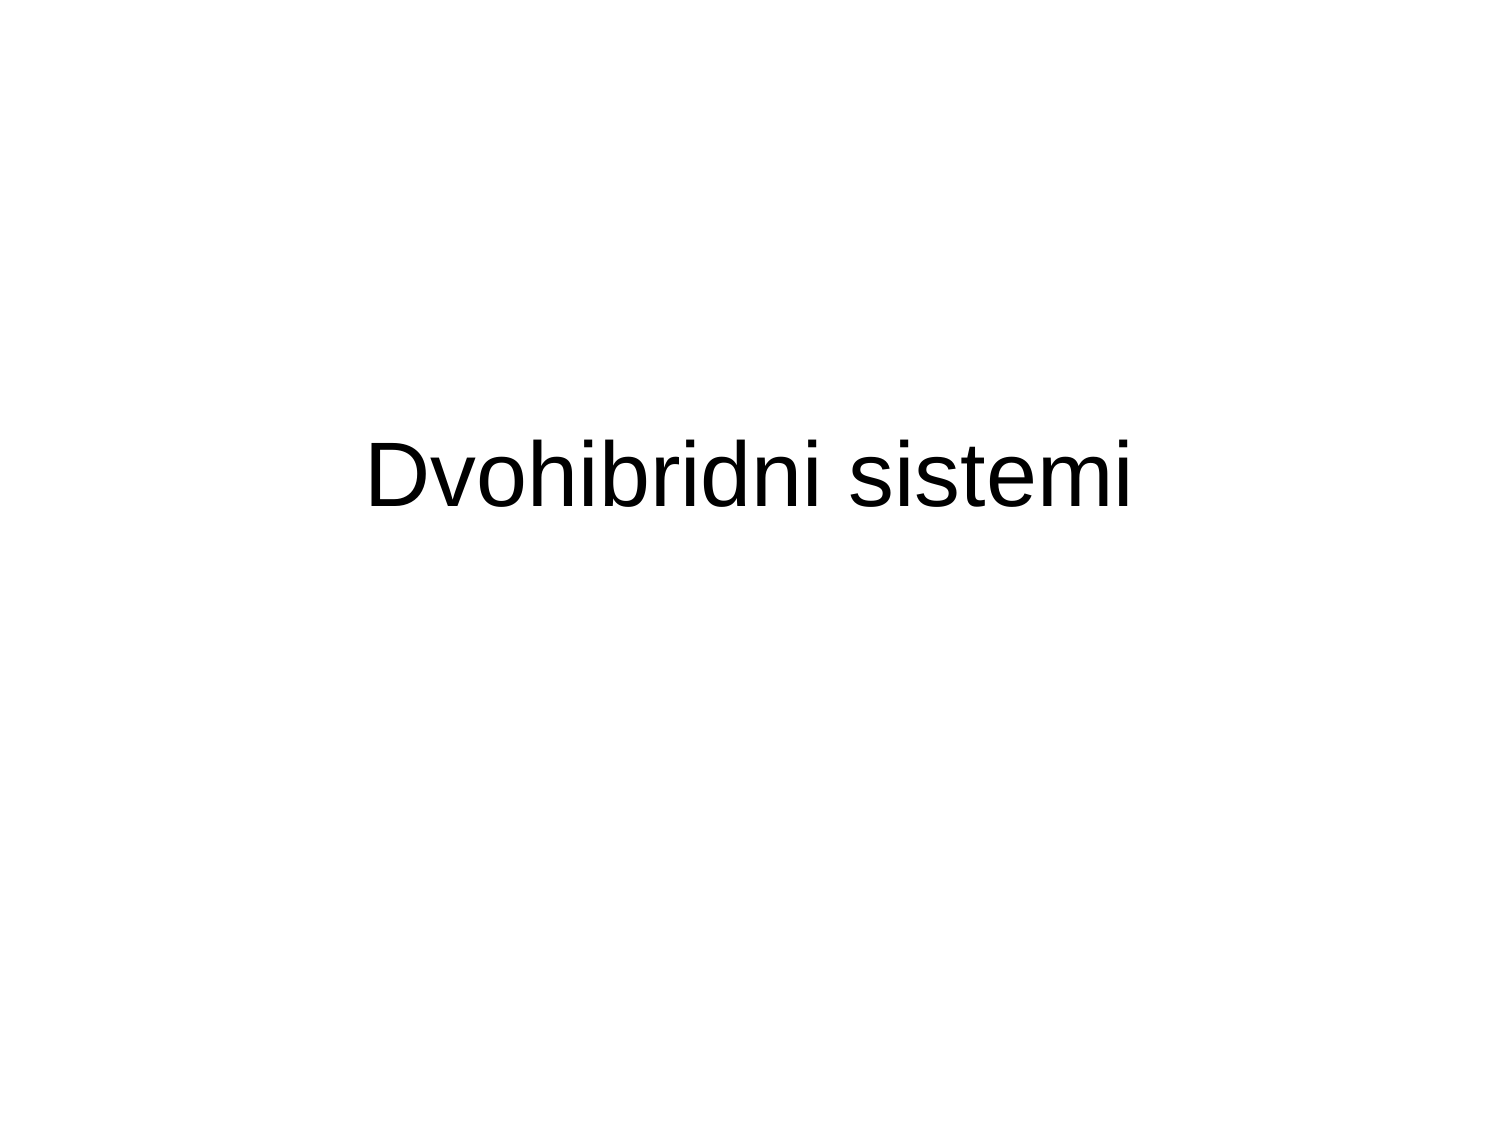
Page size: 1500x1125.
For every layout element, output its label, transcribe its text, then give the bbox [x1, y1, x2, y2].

title Dvohibridni sistemi [112, 349, 1388, 591]
